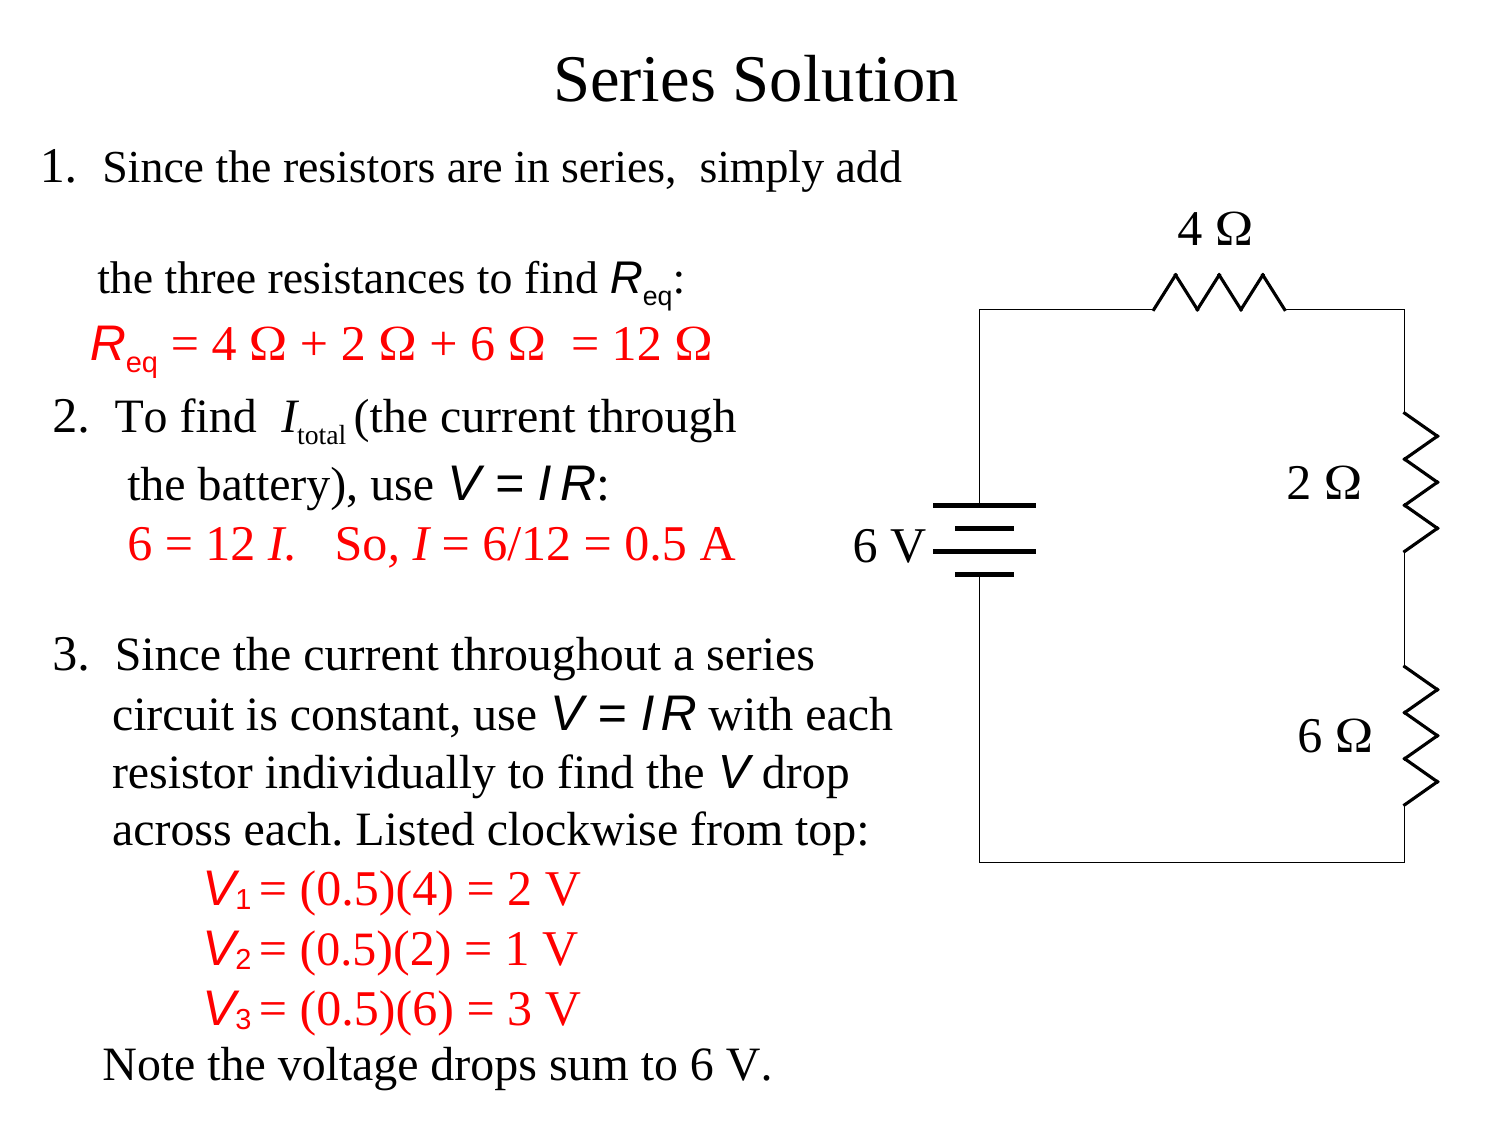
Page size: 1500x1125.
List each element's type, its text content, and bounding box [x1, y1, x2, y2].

text_box 1. Since the resistors are in series, simply add the three resistances to find Req: Req = 4  + 2  + 6  = 12  [24, 124, 926, 387]
text_box 3. Since the current throughout a series circuit is constant, use V = I R with each resistor individually to find the V drop across each. Listed clockwise from top: V1 = (0.5)(4) = 2 V V2 = (0.5)(2) = 1 V V3 = (0.5)(6) = 3 V [37, 612, 938, 1043]
text_box 2. To find Itotal (the current through the battery), use V = I R: 6 = 12 I. So, I = 6/12 = 0.5 A [37, 374, 813, 578]
text_box 4  [1162, 187, 1269, 263]
title Series Solution [125, 0, 1388, 151]
text_box 6  [1282, 694, 1389, 771]
text_box Note the voltage drops sum to 6 V. [87, 1025, 951, 1098]
text_box 6 V [837, 505, 942, 581]
text_box 2  [1271, 441, 1378, 517]
